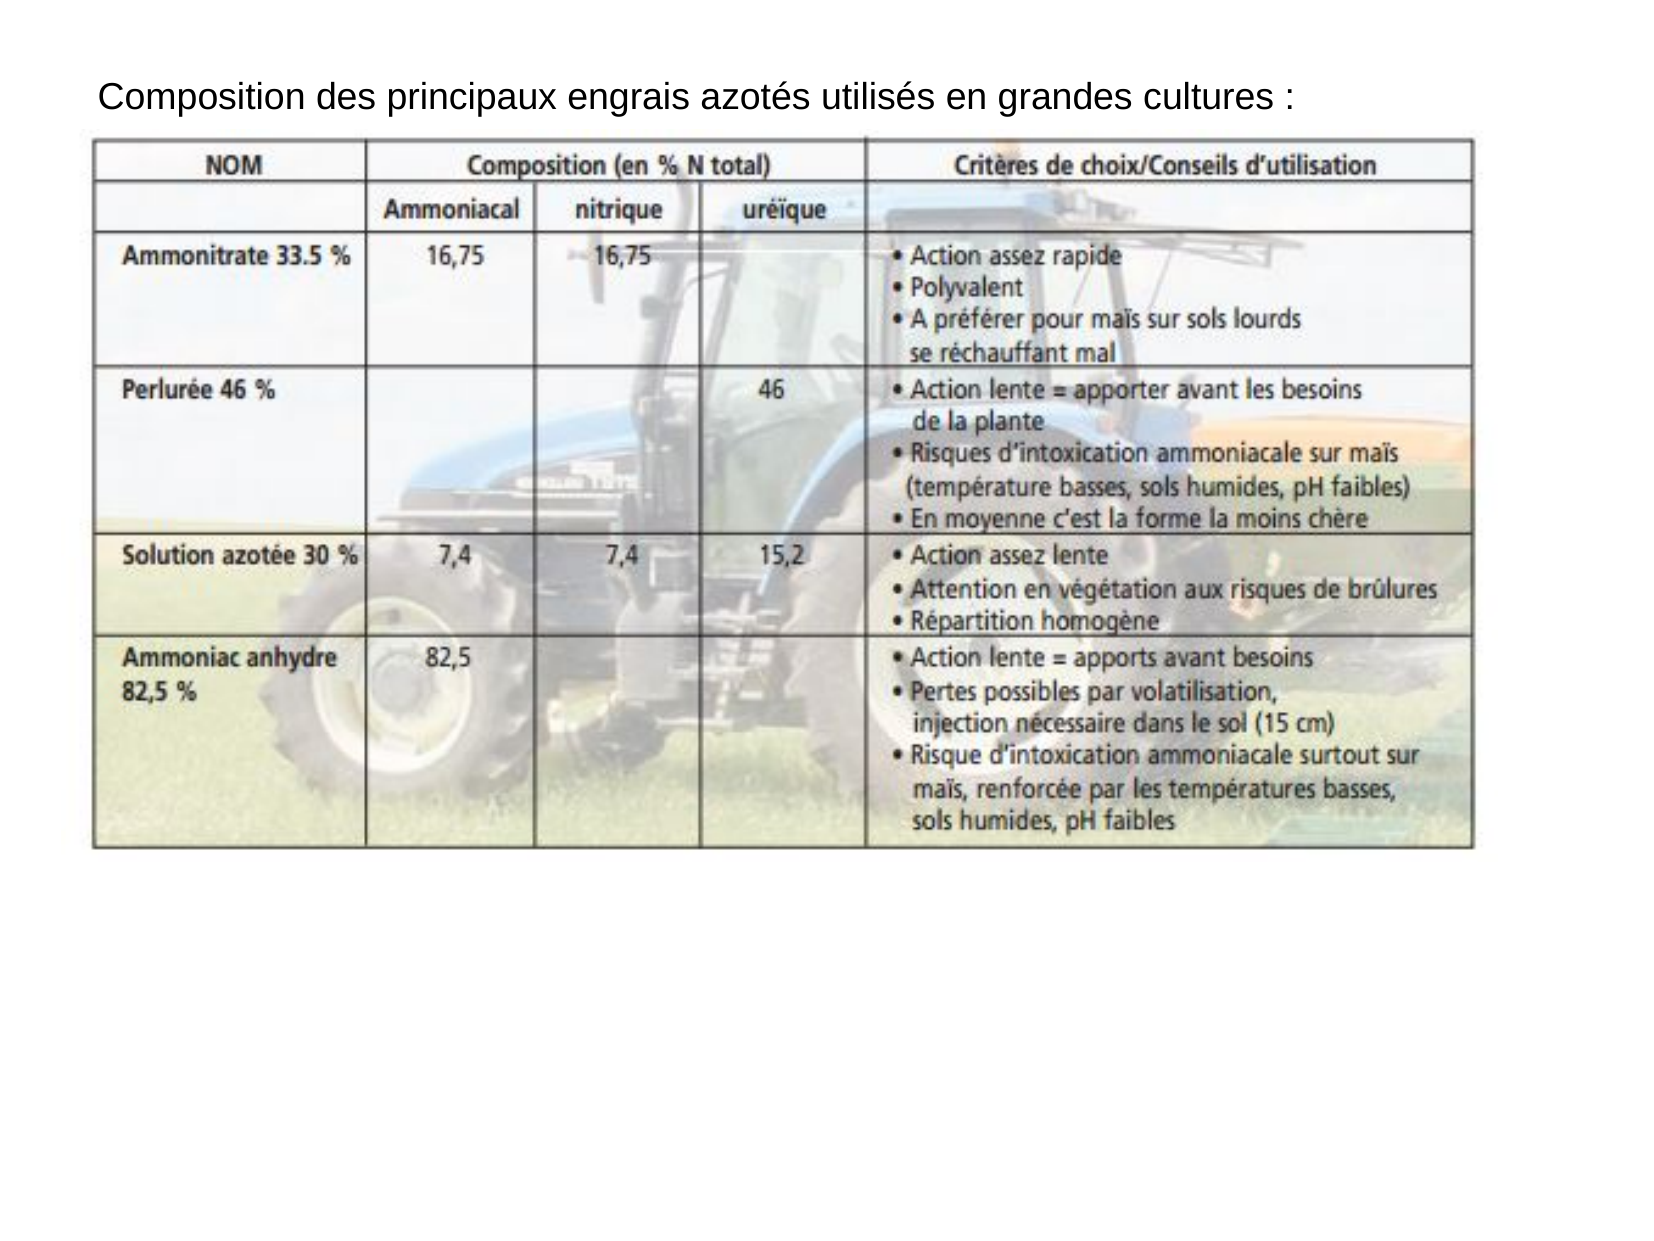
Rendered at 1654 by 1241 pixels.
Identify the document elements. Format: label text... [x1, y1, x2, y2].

text_box Composition des principaux engrais azotés utilisés en grandes cultures : [82, 64, 1477, 125]
picture [61, 129, 1498, 862]
